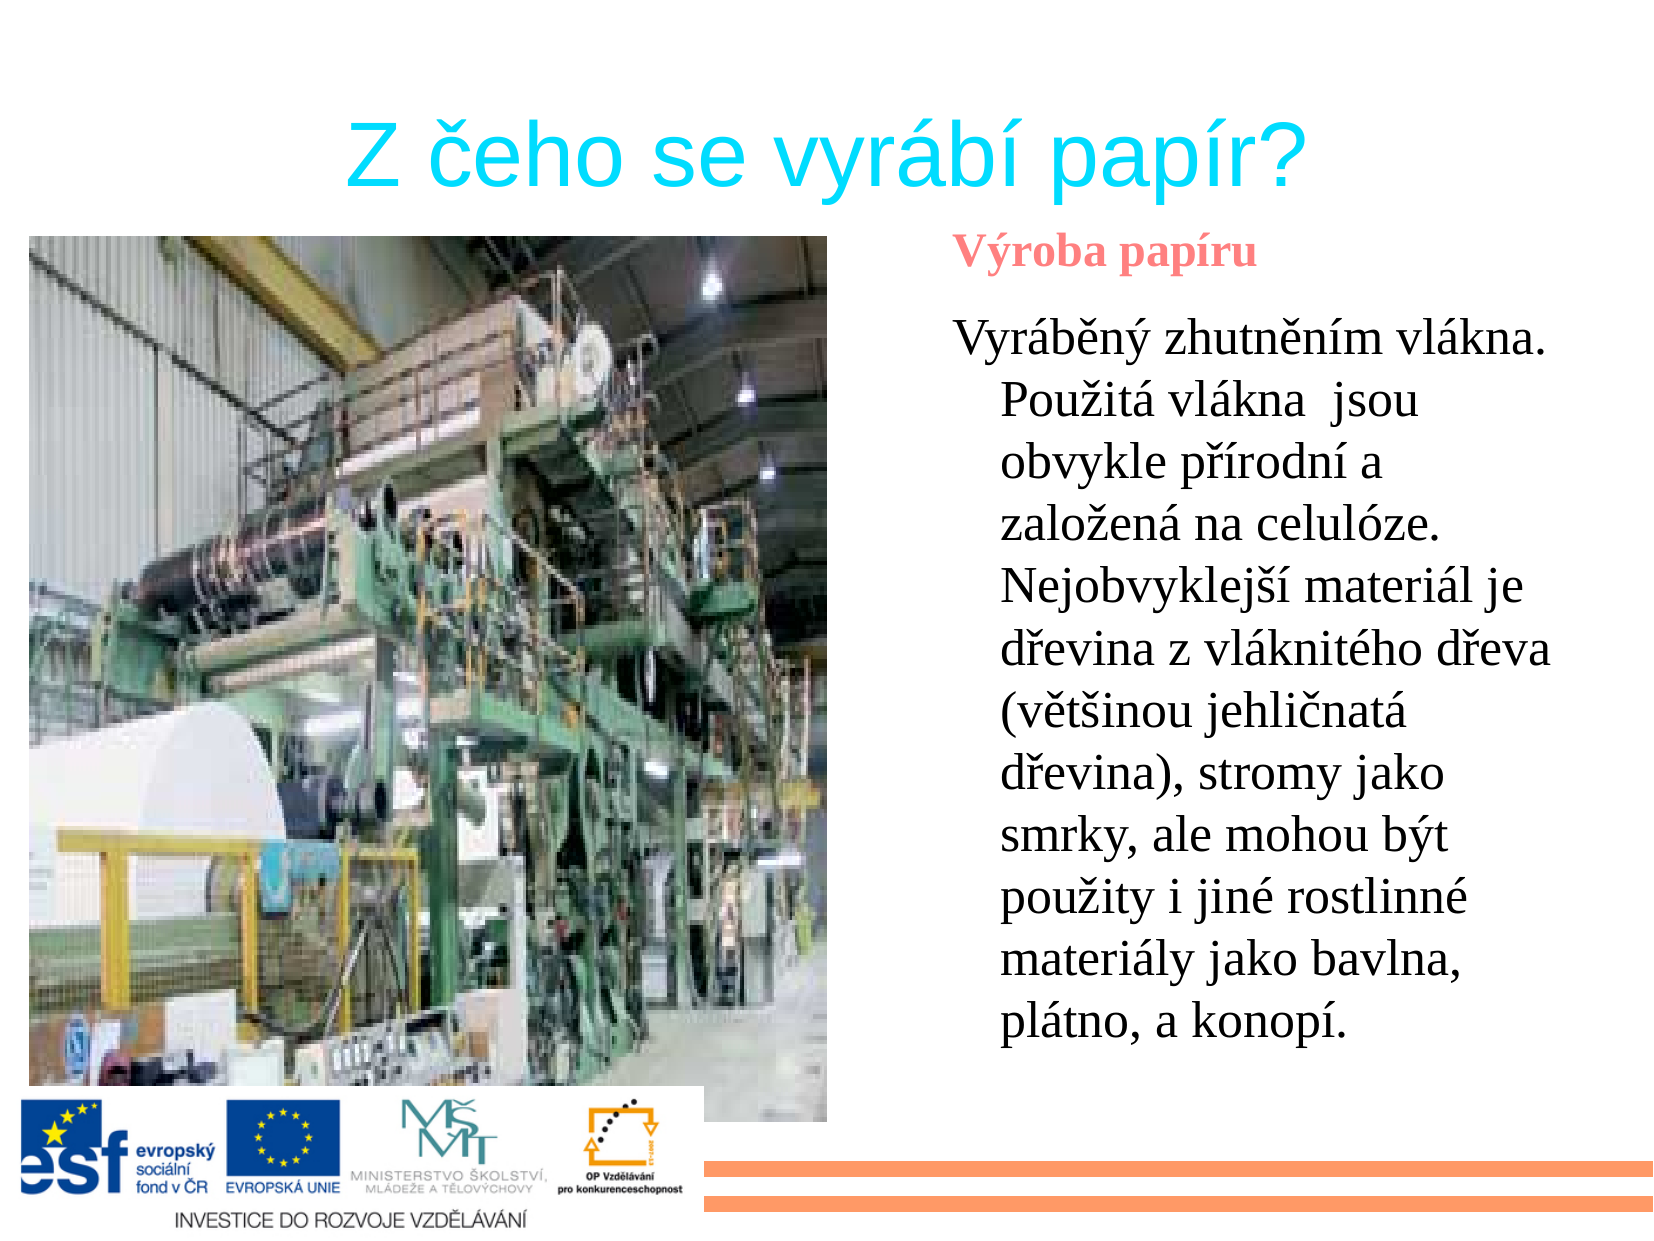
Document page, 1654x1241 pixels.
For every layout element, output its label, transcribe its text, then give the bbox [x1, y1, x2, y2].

title Z čeho se vyrábí papír? [121, 46, 1534, 254]
list Výroba papíru Vyráběný zhutněním vlákna. Použitá vlákna jsou obvykle přírodní a založená na celulóze. Nejobvyklejší materiál je dřevina z vláknitého dřeva (většinou jehličnatá dřevina), stromy jako smrky, ale mohou být použity i jiné rostlinné materiály jako bavlna, plátno, a konopí. [874, 218, 1577, 1048]
picture [0, 236, 827, 1241]
